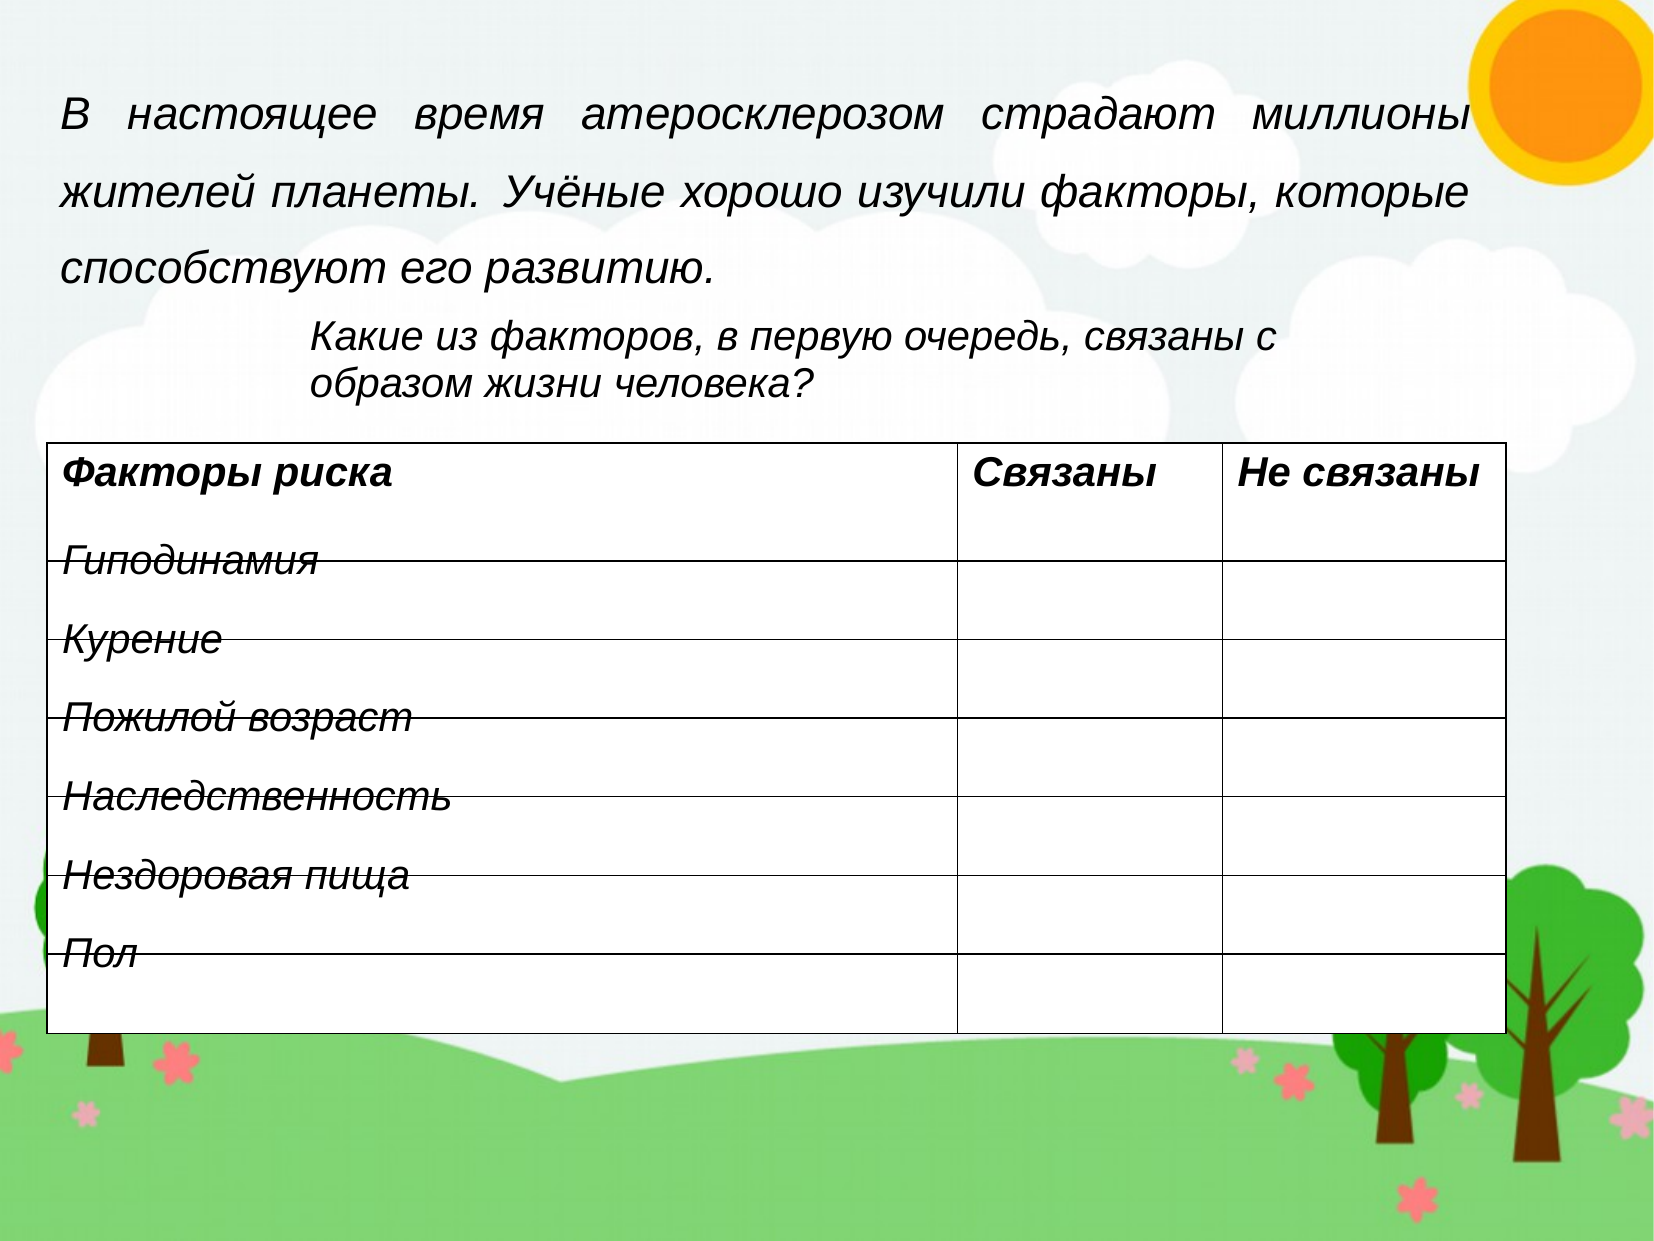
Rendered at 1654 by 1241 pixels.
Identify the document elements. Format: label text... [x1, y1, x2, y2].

table_cell Курение [70, 706, 88, 717]
table_cell Пол [48, 955, 957, 1033]
table_cell [958, 640, 1222, 717]
table_cell [958, 955, 1222, 1033]
table_cell [1223, 797, 1505, 875]
table_cell [958, 797, 1222, 875]
table_cell [958, 876, 1222, 953]
text_box Какие из факторов, в первую очередь, связаны с образом жизни человека? [295, 305, 1447, 414]
picture [0, 0, 1654, 1241]
table_cell [1223, 955, 1505, 1033]
table_cell [958, 562, 1222, 639]
table_cell Пожилой возраст [48, 719, 957, 796]
table_cell [1223, 876, 1505, 953]
table_cell [958, 719, 1222, 796]
table_cell Пол [97, 955, 110, 965]
table_cell Гиподинамия [48, 562, 957, 639]
table_cell [1223, 719, 1505, 796]
table_cell [1223, 562, 1505, 639]
table_cell Наследственность [48, 797, 957, 875]
table_header Связаны [958, 444, 1222, 560]
title В настоящее время атеросклерозом страдают миллионы жителей планеты. Учёные хорошо изучили факторы, которые способствуют его развитию. [29, 31, 1495, 325]
table_cell Нездоровая пища [48, 876, 957, 953]
table_header Не связаны [1223, 444, 1505, 560]
table_header Факторы риска [48, 444, 957, 560]
table_cell Курение [48, 640, 957, 717]
table_cell [1223, 640, 1505, 717]
